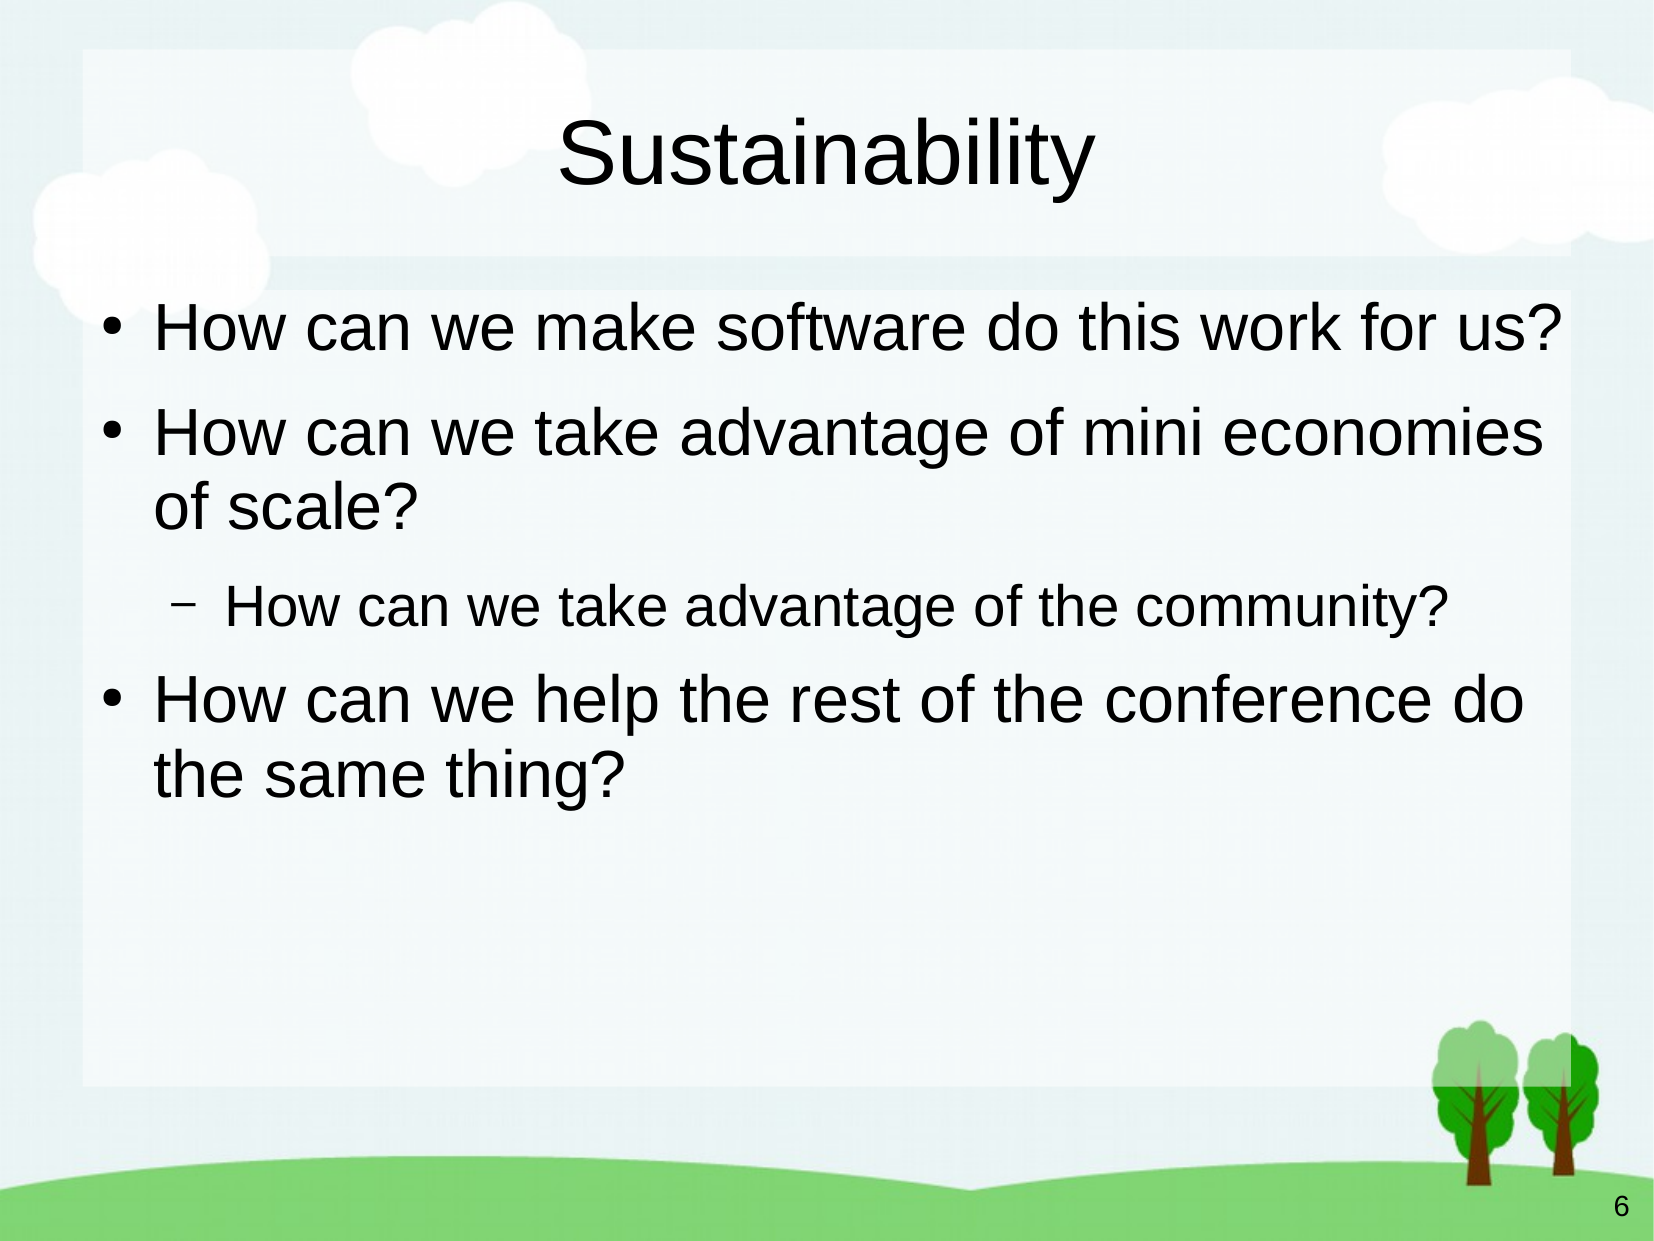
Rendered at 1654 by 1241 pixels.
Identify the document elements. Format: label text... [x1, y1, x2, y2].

title Sustainability [82, 49, 1571, 257]
list How can we make software do this work for us? How can we take advantage of mini economies of scale? How can we take advantage of the community? How can we help the rest of the conference do the same thing? [82, 290, 1571, 1087]
picture [0, 0, 1654, 1241]
